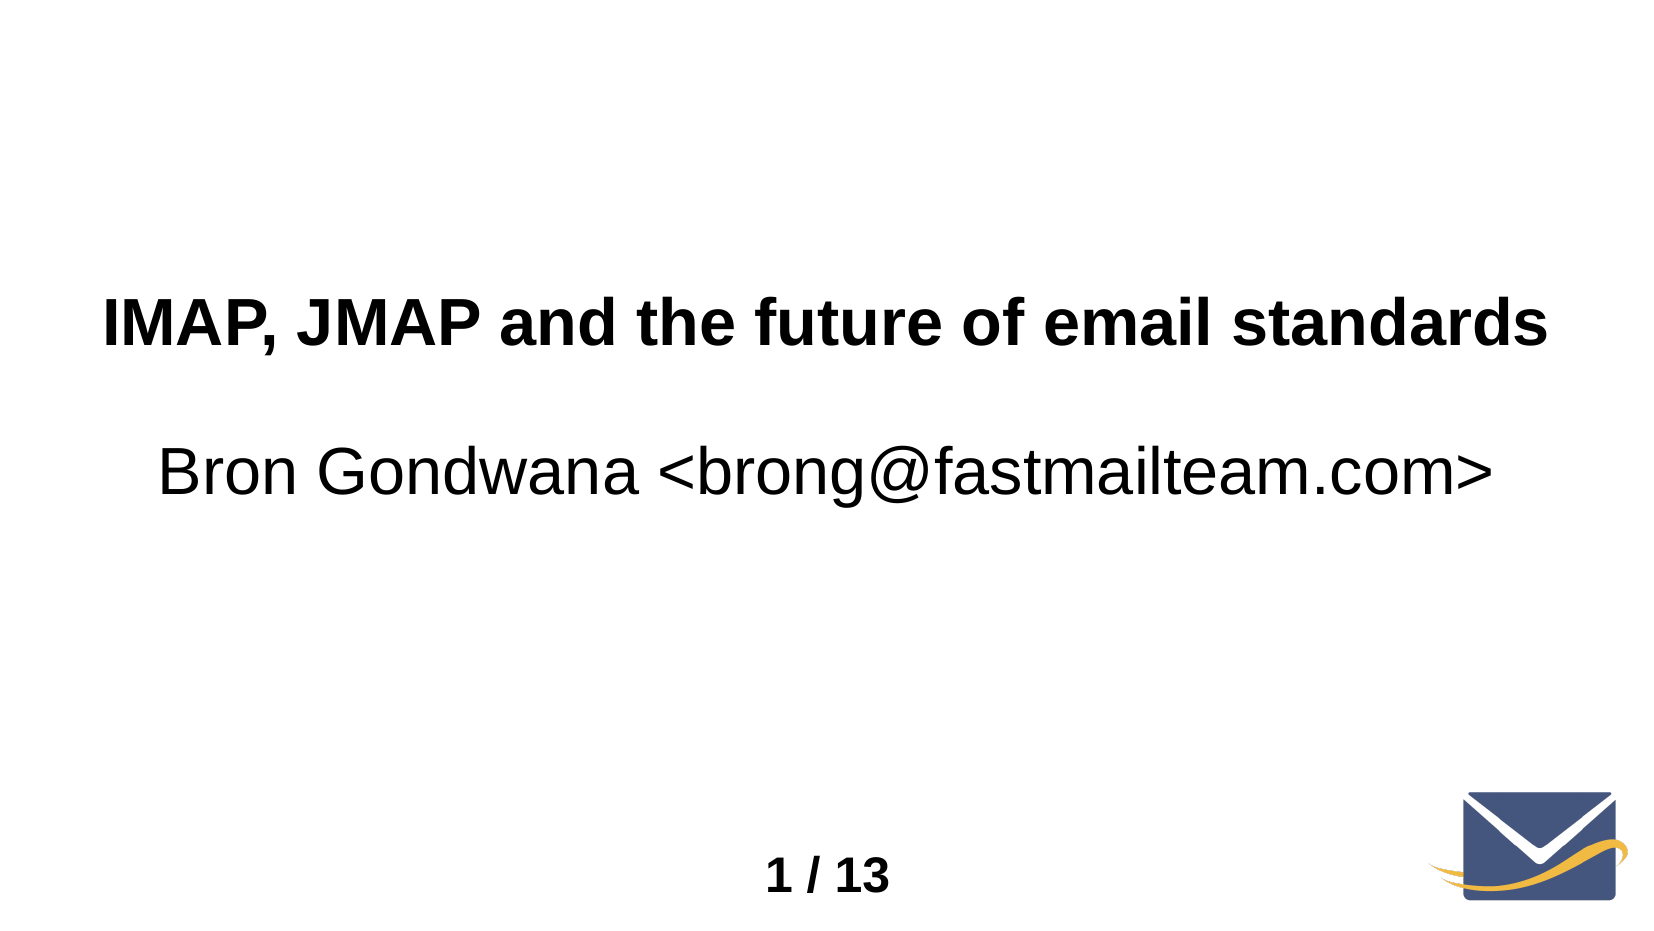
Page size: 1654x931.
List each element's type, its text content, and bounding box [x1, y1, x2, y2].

picture [1417, 746, 1654, 931]
subtitle IMAP, JMAP and the future of email standards Bron Gondwana <brong@fastmailteam.com> [82, 37, 1571, 757]
